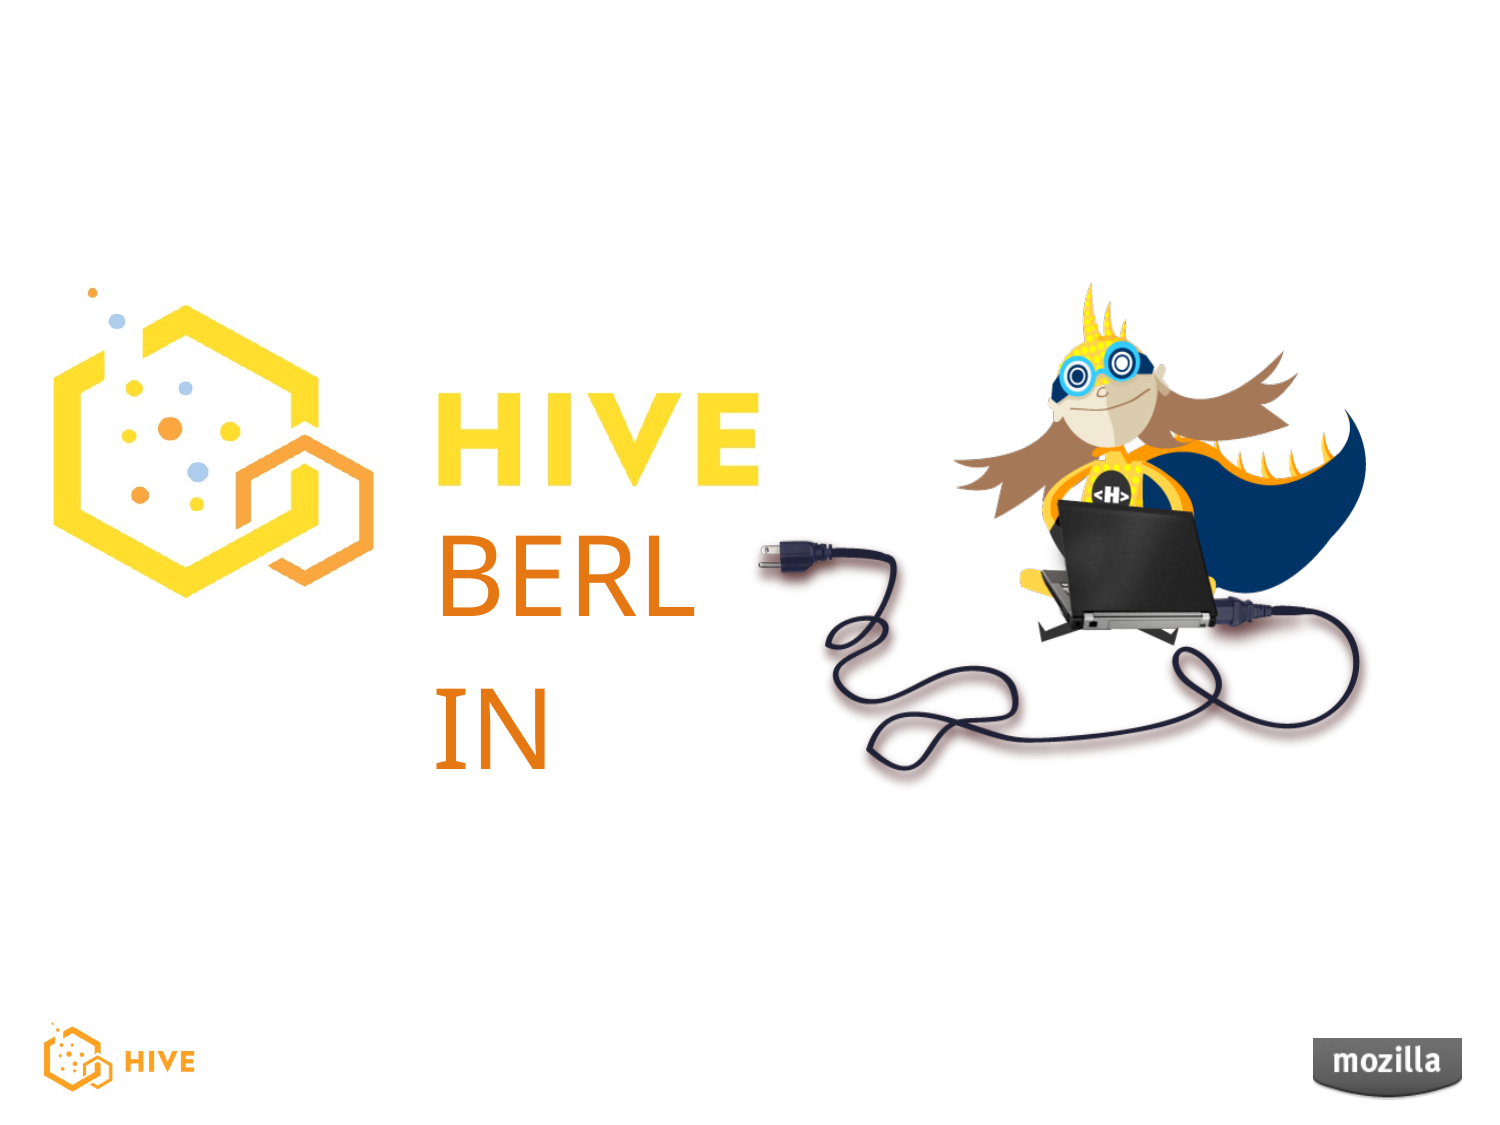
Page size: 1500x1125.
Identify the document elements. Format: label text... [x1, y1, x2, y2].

picture [37, 1018, 201, 1100]
picture [53, 274, 1381, 796]
picture [1313, 1038, 1462, 1100]
text_box BERLIN [417, 488, 731, 627]
